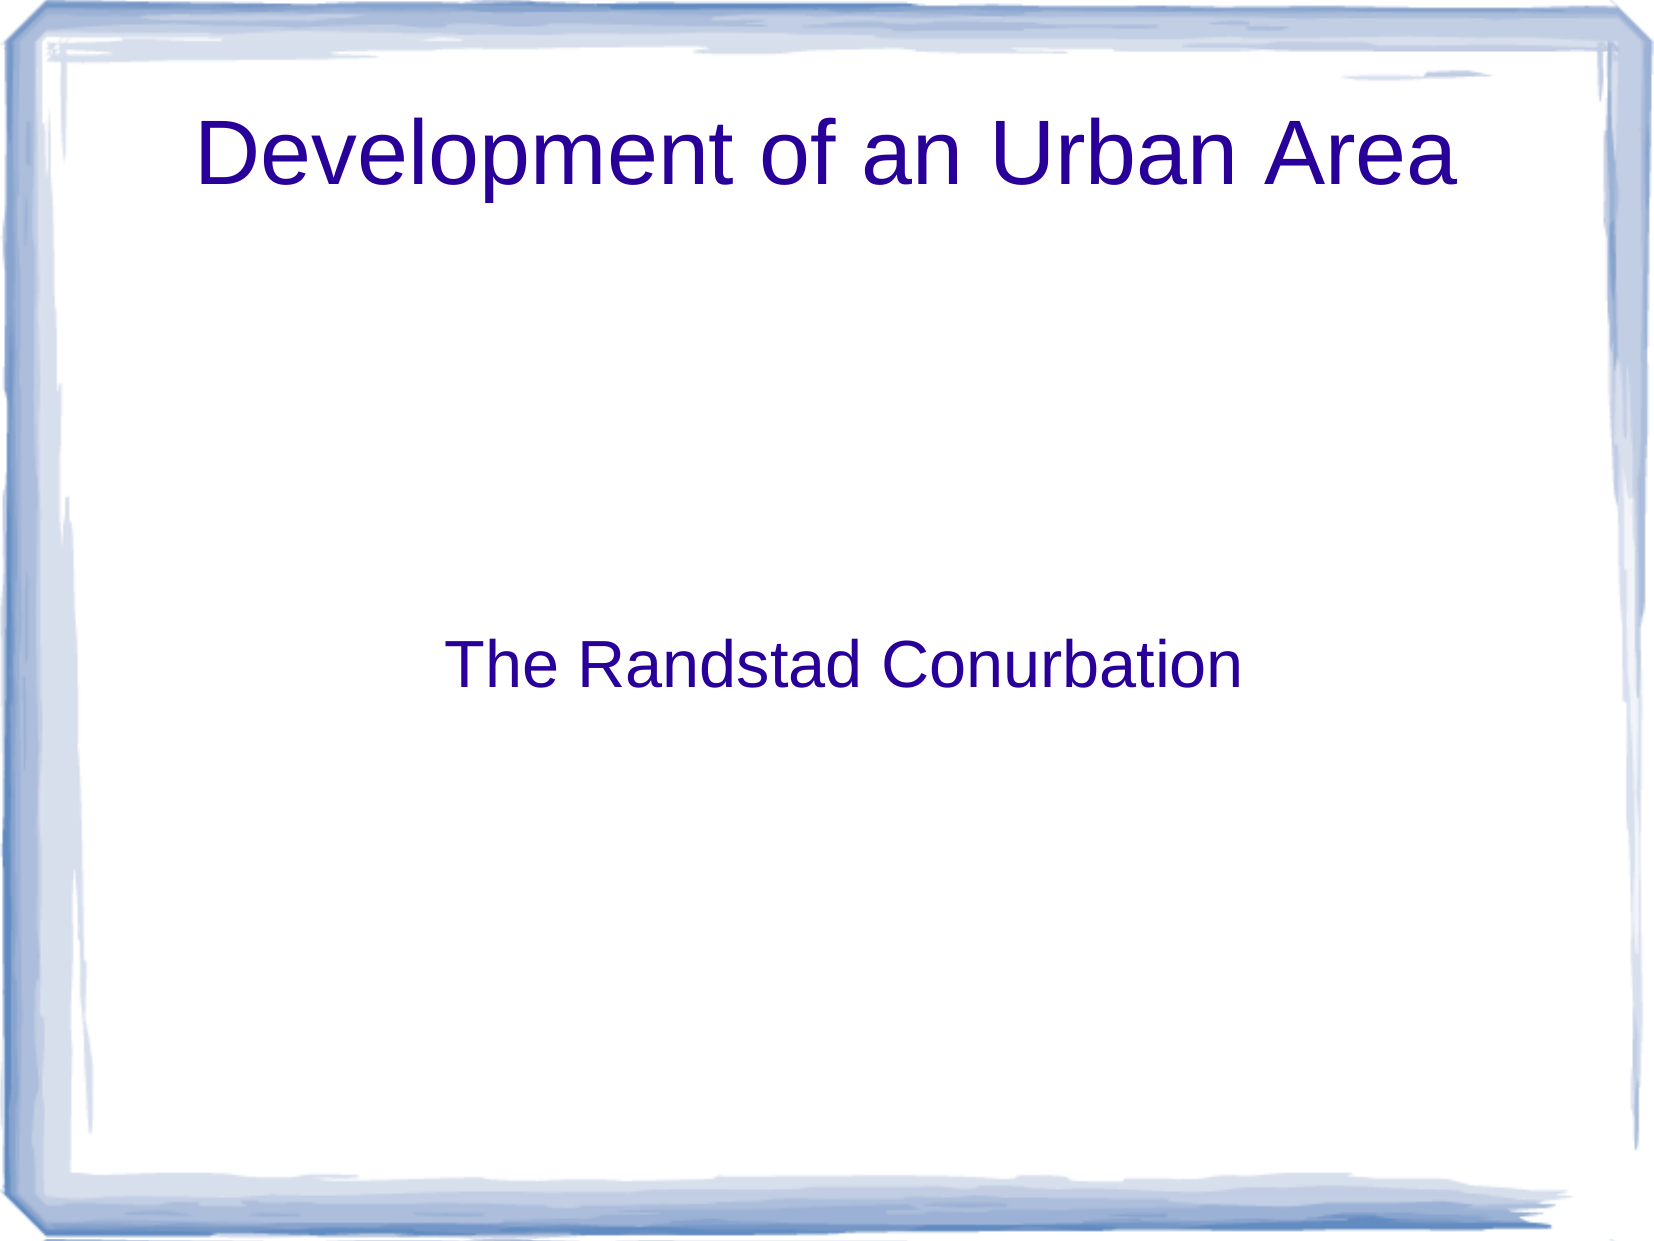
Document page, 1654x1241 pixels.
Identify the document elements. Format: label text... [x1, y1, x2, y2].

subtitle The Randstad Conurbation [118, 332, 1571, 997]
picture [0, 0, 1654, 1241]
title Development of an Urban Area [82, 56, 1571, 250]
